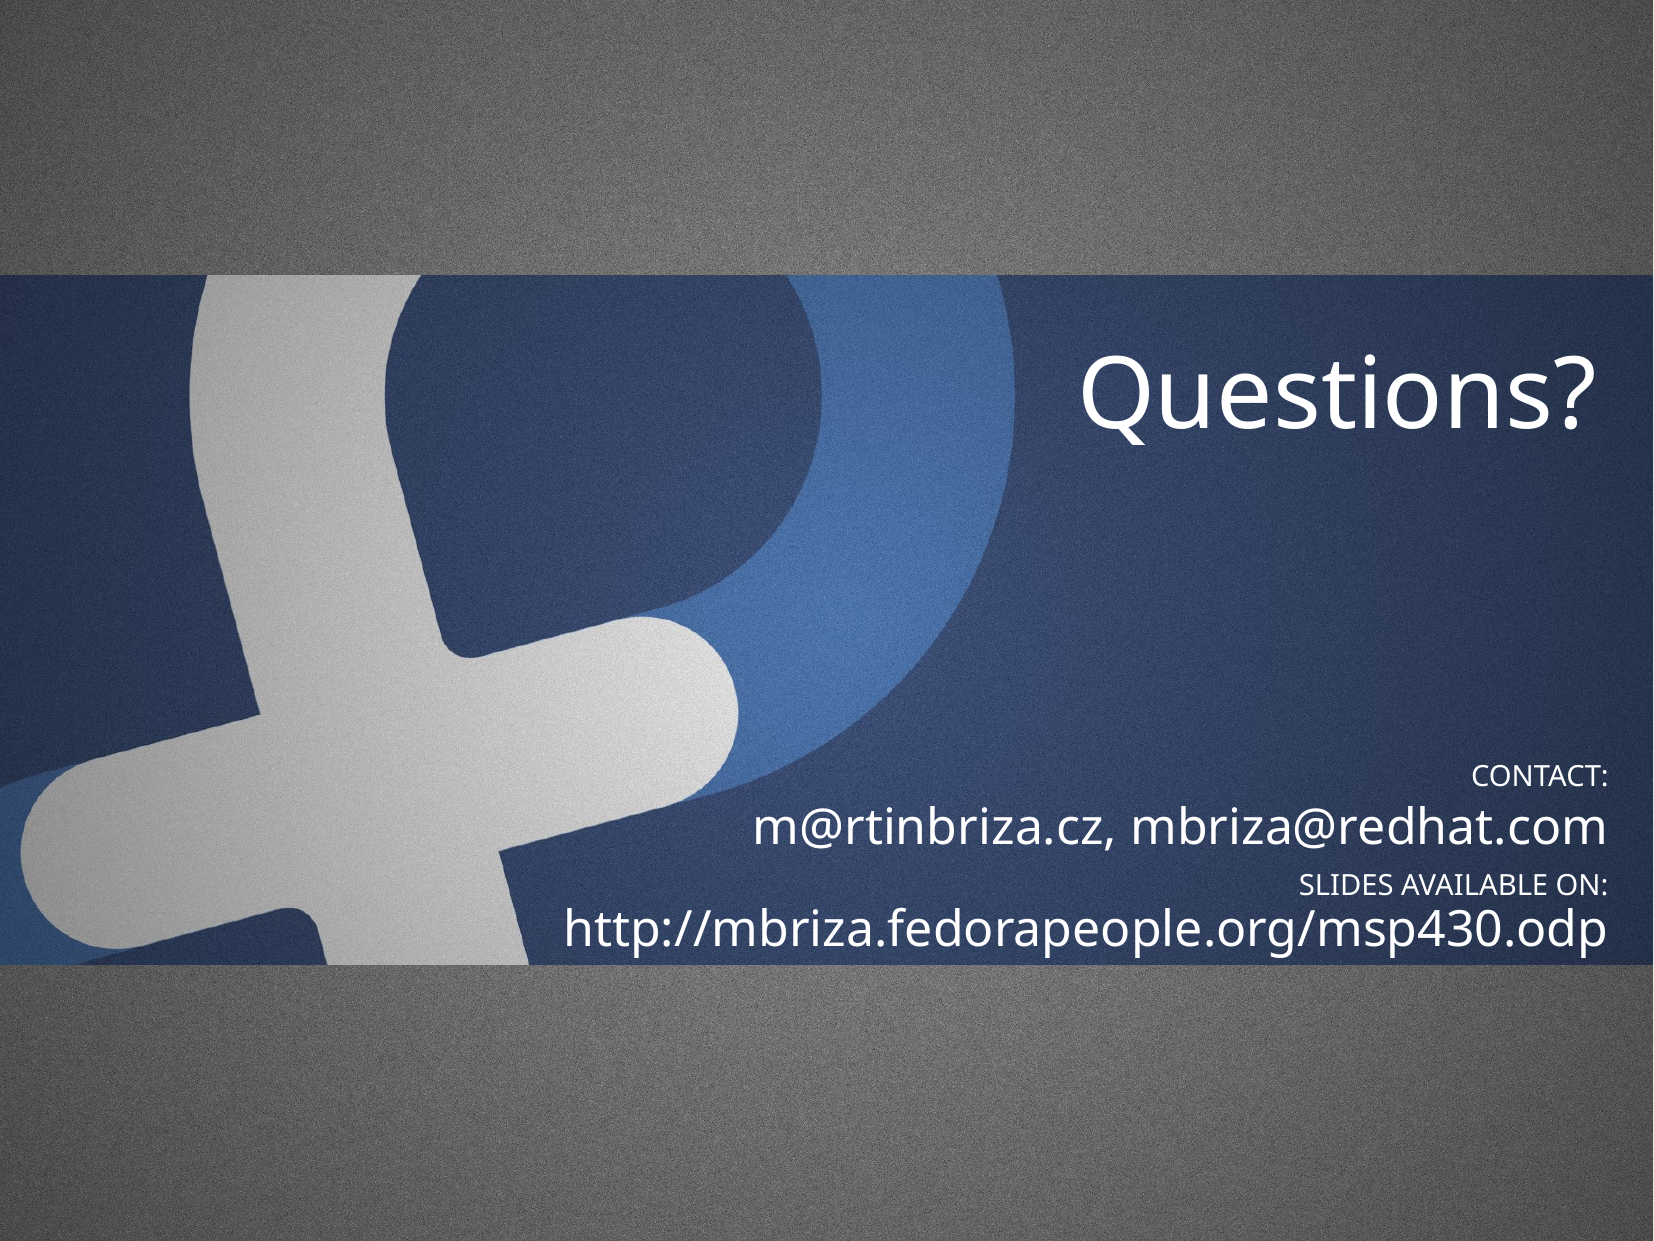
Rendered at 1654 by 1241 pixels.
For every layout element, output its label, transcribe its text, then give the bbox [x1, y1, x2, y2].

title Questions? [22, 331, 1597, 448]
picture [0, 0, 1654, 1241]
text_box CONTACT: [88, 748, 1624, 798]
text_box m@rtinbriza.cz, mbriza@redhat.com [88, 798, 1624, 856]
text_box http://mbriza.fedorapeople.org/msp430.odp [88, 906, 1624, 960]
text_box SLIDES AVAILABLE ON: [88, 856, 1624, 906]
